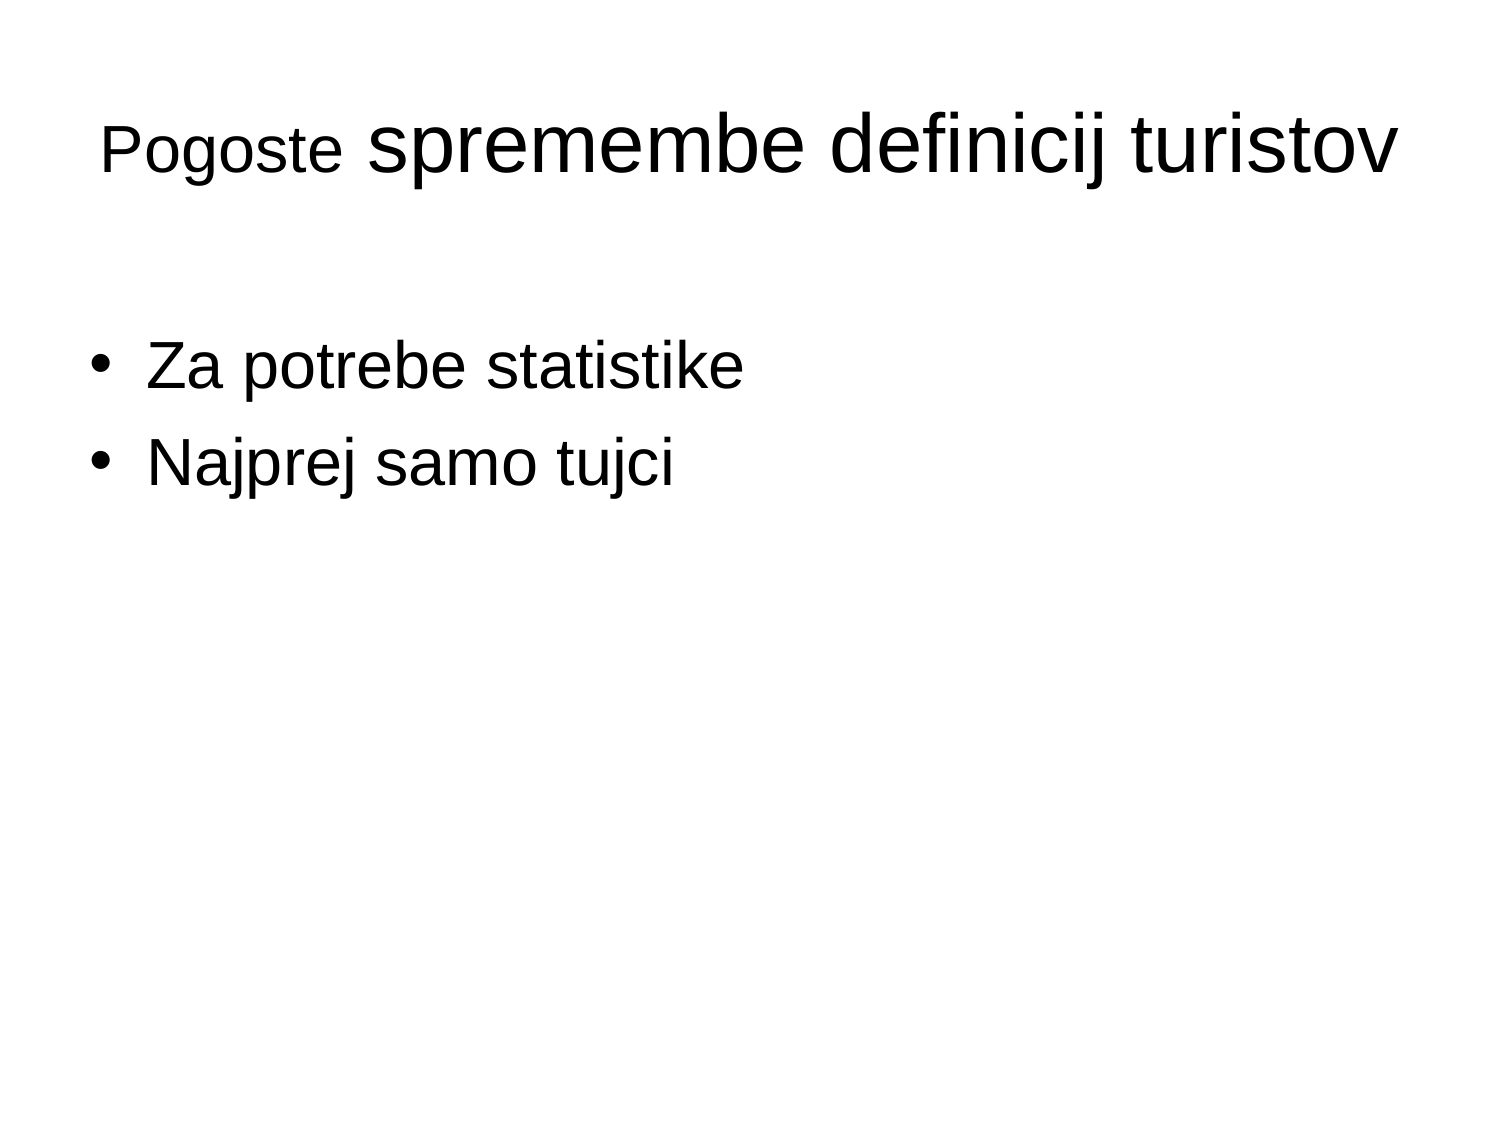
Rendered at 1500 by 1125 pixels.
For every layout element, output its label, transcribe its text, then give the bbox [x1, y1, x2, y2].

title Pogoste spremembe definicij turistov [75, 45, 1426, 233]
list Za potrebe statistike Najprej samo tujci [75, 314, 1426, 1006]
